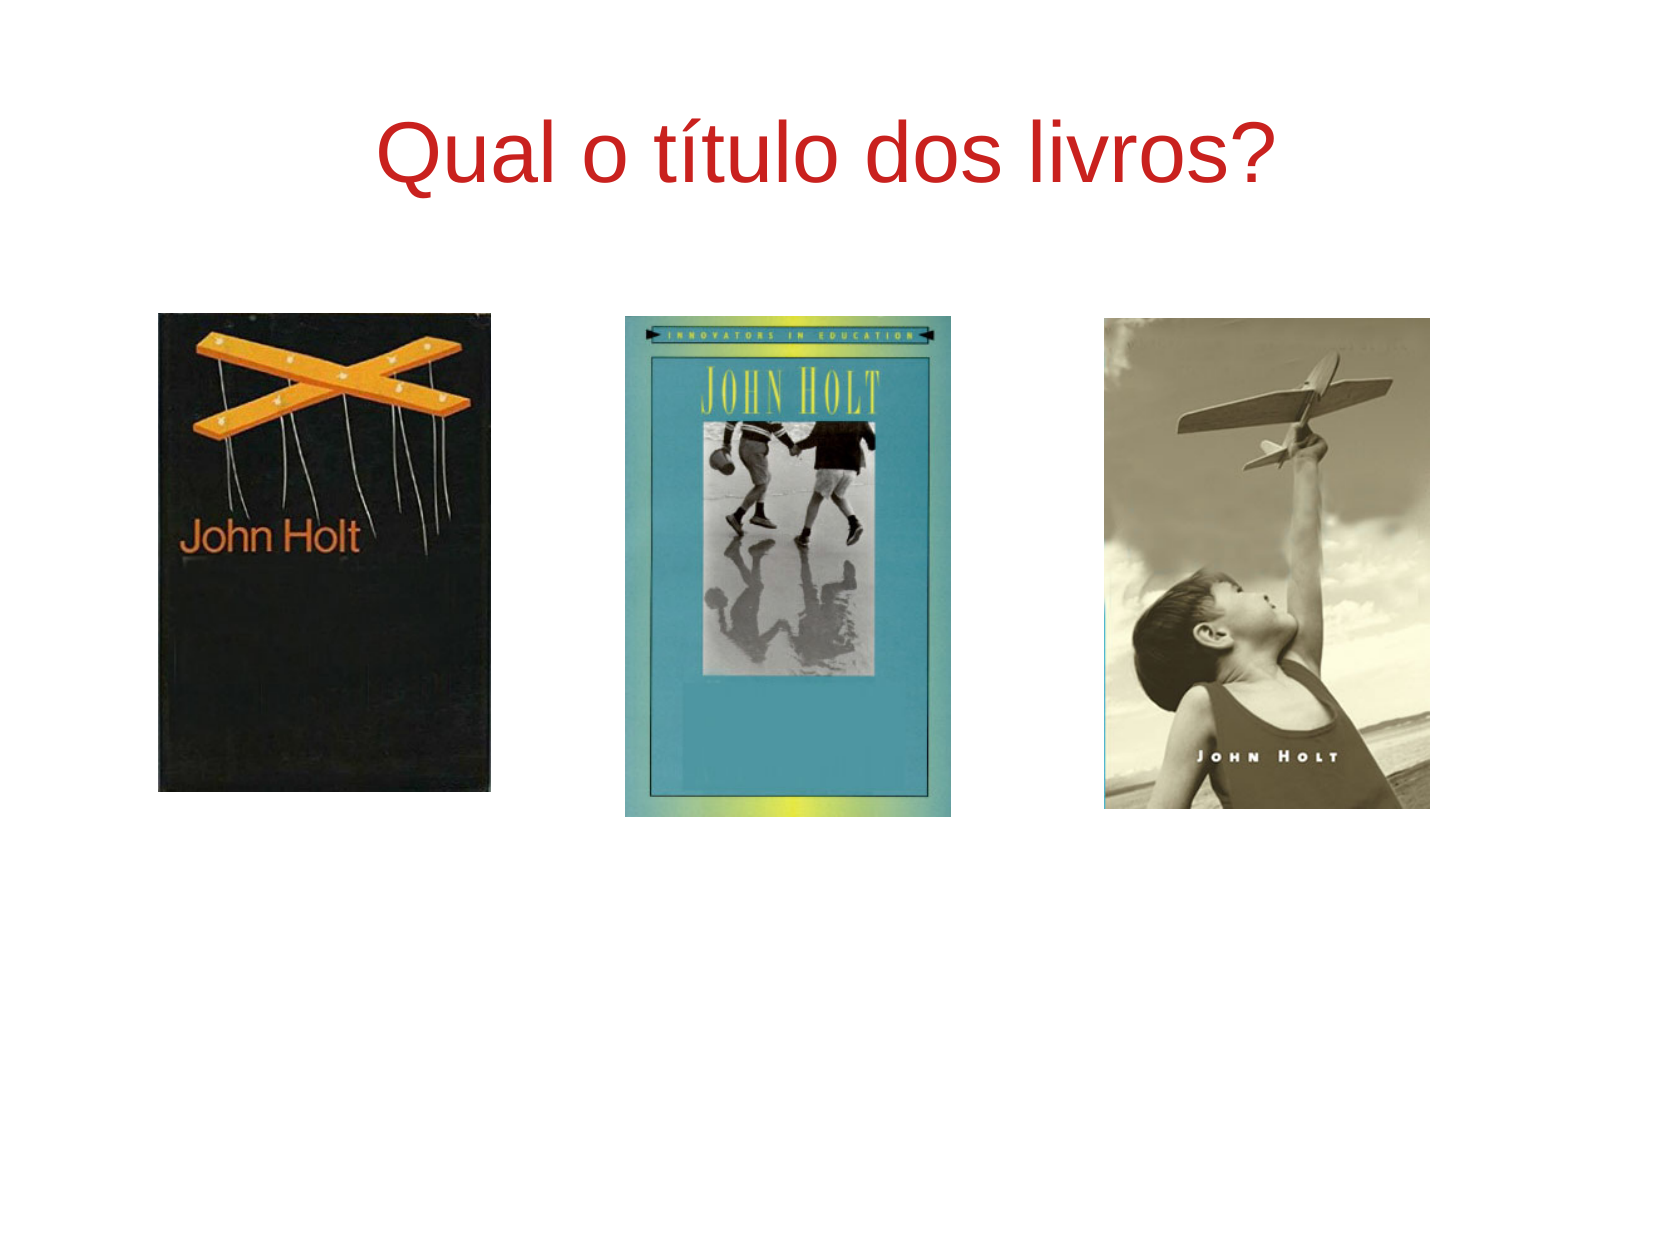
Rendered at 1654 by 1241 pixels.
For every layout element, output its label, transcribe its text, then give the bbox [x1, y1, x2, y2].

title Qual o título dos livros? [82, 49, 1571, 257]
picture [1104, 318, 1430, 809]
picture [158, 313, 491, 792]
picture [625, 316, 951, 817]
